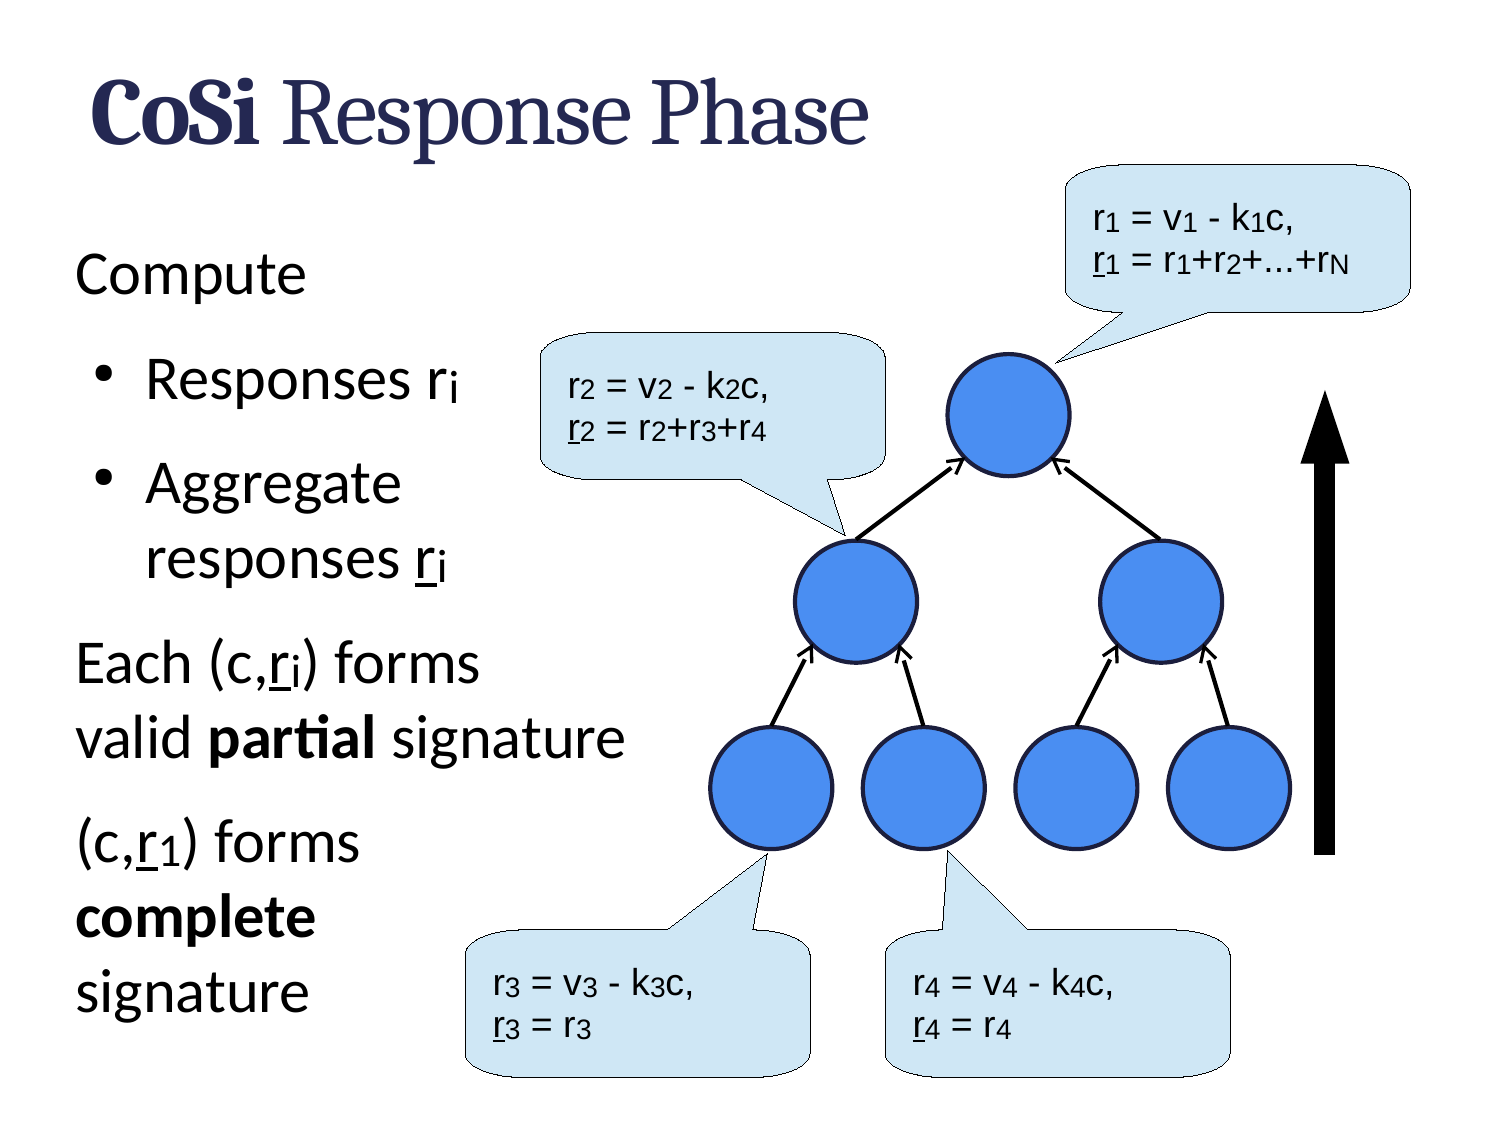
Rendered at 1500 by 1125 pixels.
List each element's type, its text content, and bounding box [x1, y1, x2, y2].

text_box r4 = v4 - k4c, r4 = r4 [885, 850, 1231, 1078]
text_box r2 = v2 - k2c, r2 = r2+r3+r4 [540, 332, 886, 536]
text_box [795, 540, 918, 663]
text_box [862, 727, 985, 850]
text_box [1167, 727, 1291, 850]
text_box r1 = v1 - k1c, r1 = r1+r2+...+rN [1055, 164, 1411, 364]
title CoSi Response Phase [75, 12, 1325, 200]
text_box [947, 354, 1070, 477]
text_box [1015, 727, 1138, 850]
text_box [1100, 540, 1223, 663]
list Compute Responses ri Aggregate responses ri Each (c,ri) forms valid partial signature (c,r1) forms complete signature [75, 232, 1325, 1096]
text_box [710, 727, 833, 850]
